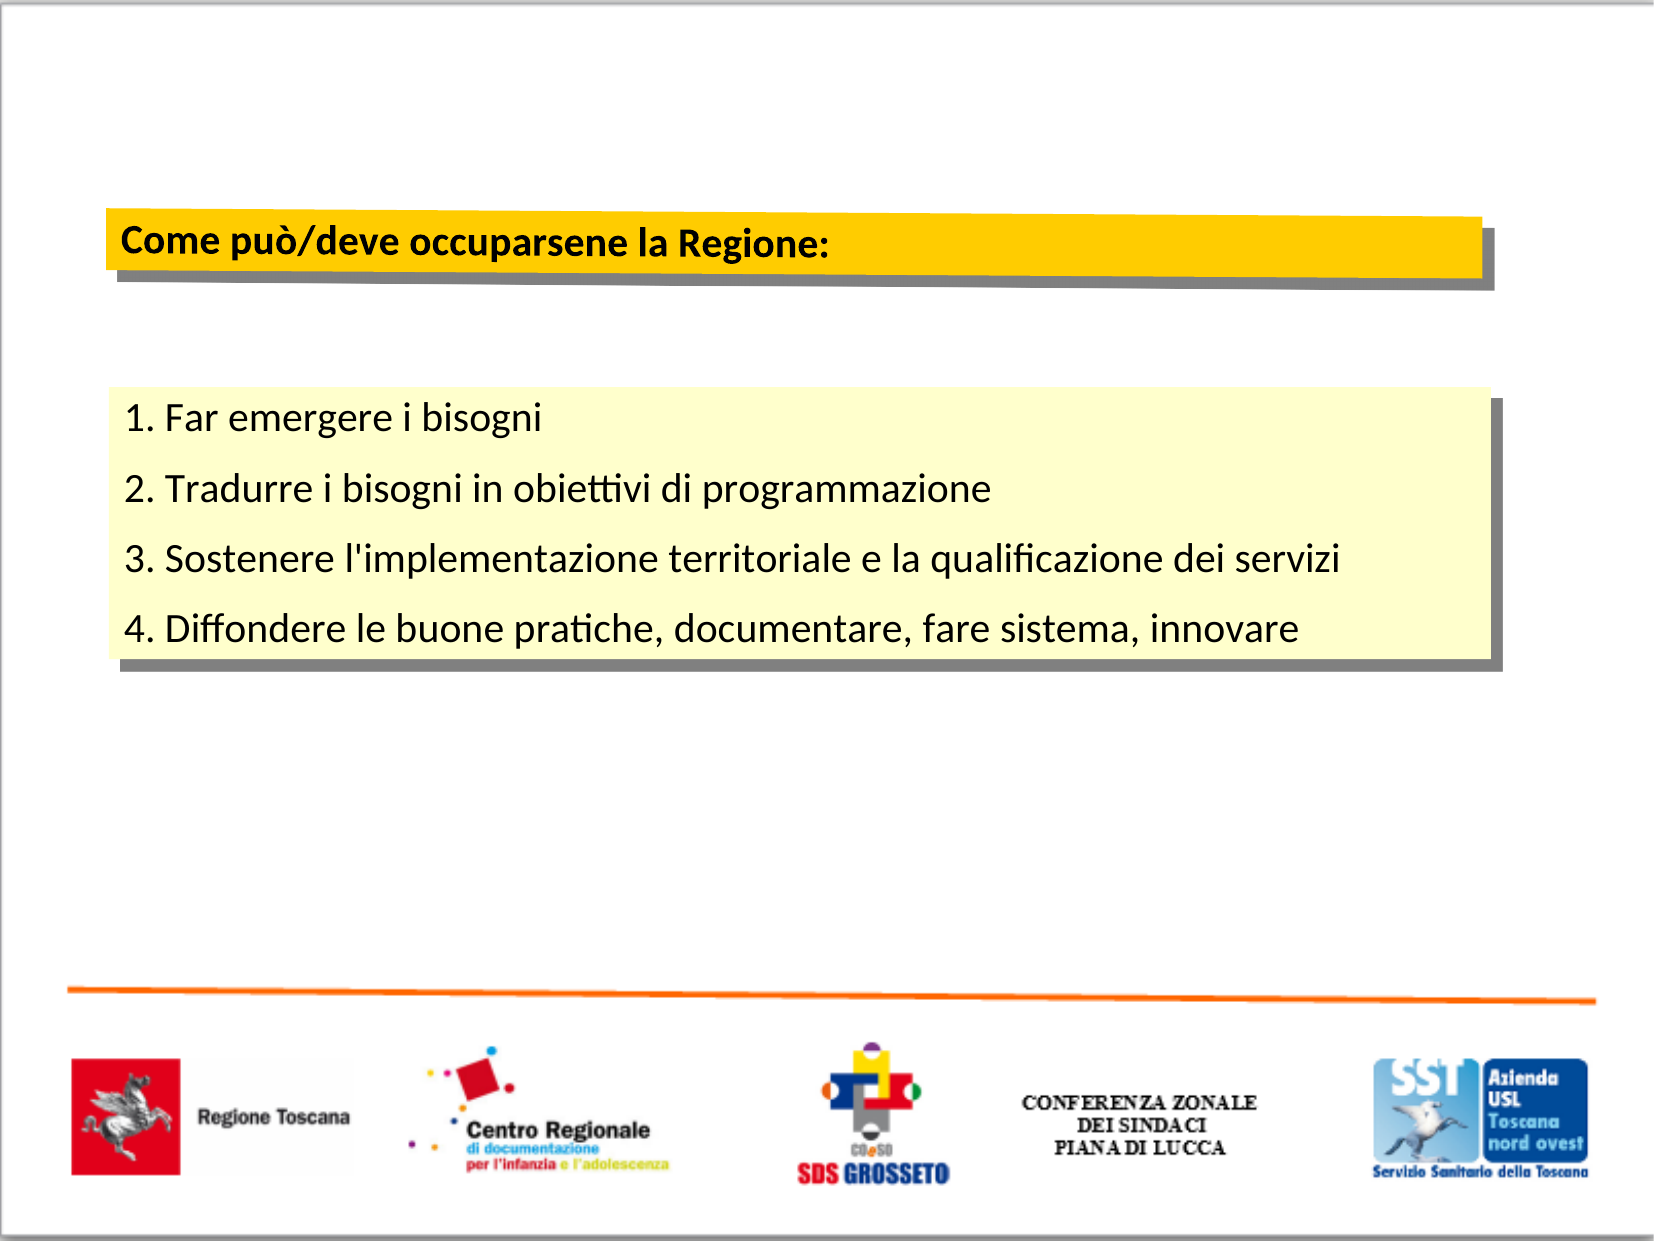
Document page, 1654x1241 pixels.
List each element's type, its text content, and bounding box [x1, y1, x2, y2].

text_box 1. Far emergere i bisogni 2. Tradurre i bisogni in obiettivi di programmazione 3. Sostenere l'implementazione territoriale e la qualificazione dei servizi 4. Diffondere le buone pratiche, documentare, fare sistema, innovare [108, 387, 1491, 660]
text_box Come può/deve occuparsene la Regione: [106, 208, 1483, 279]
picture [0, 0, 1654, 1241]
